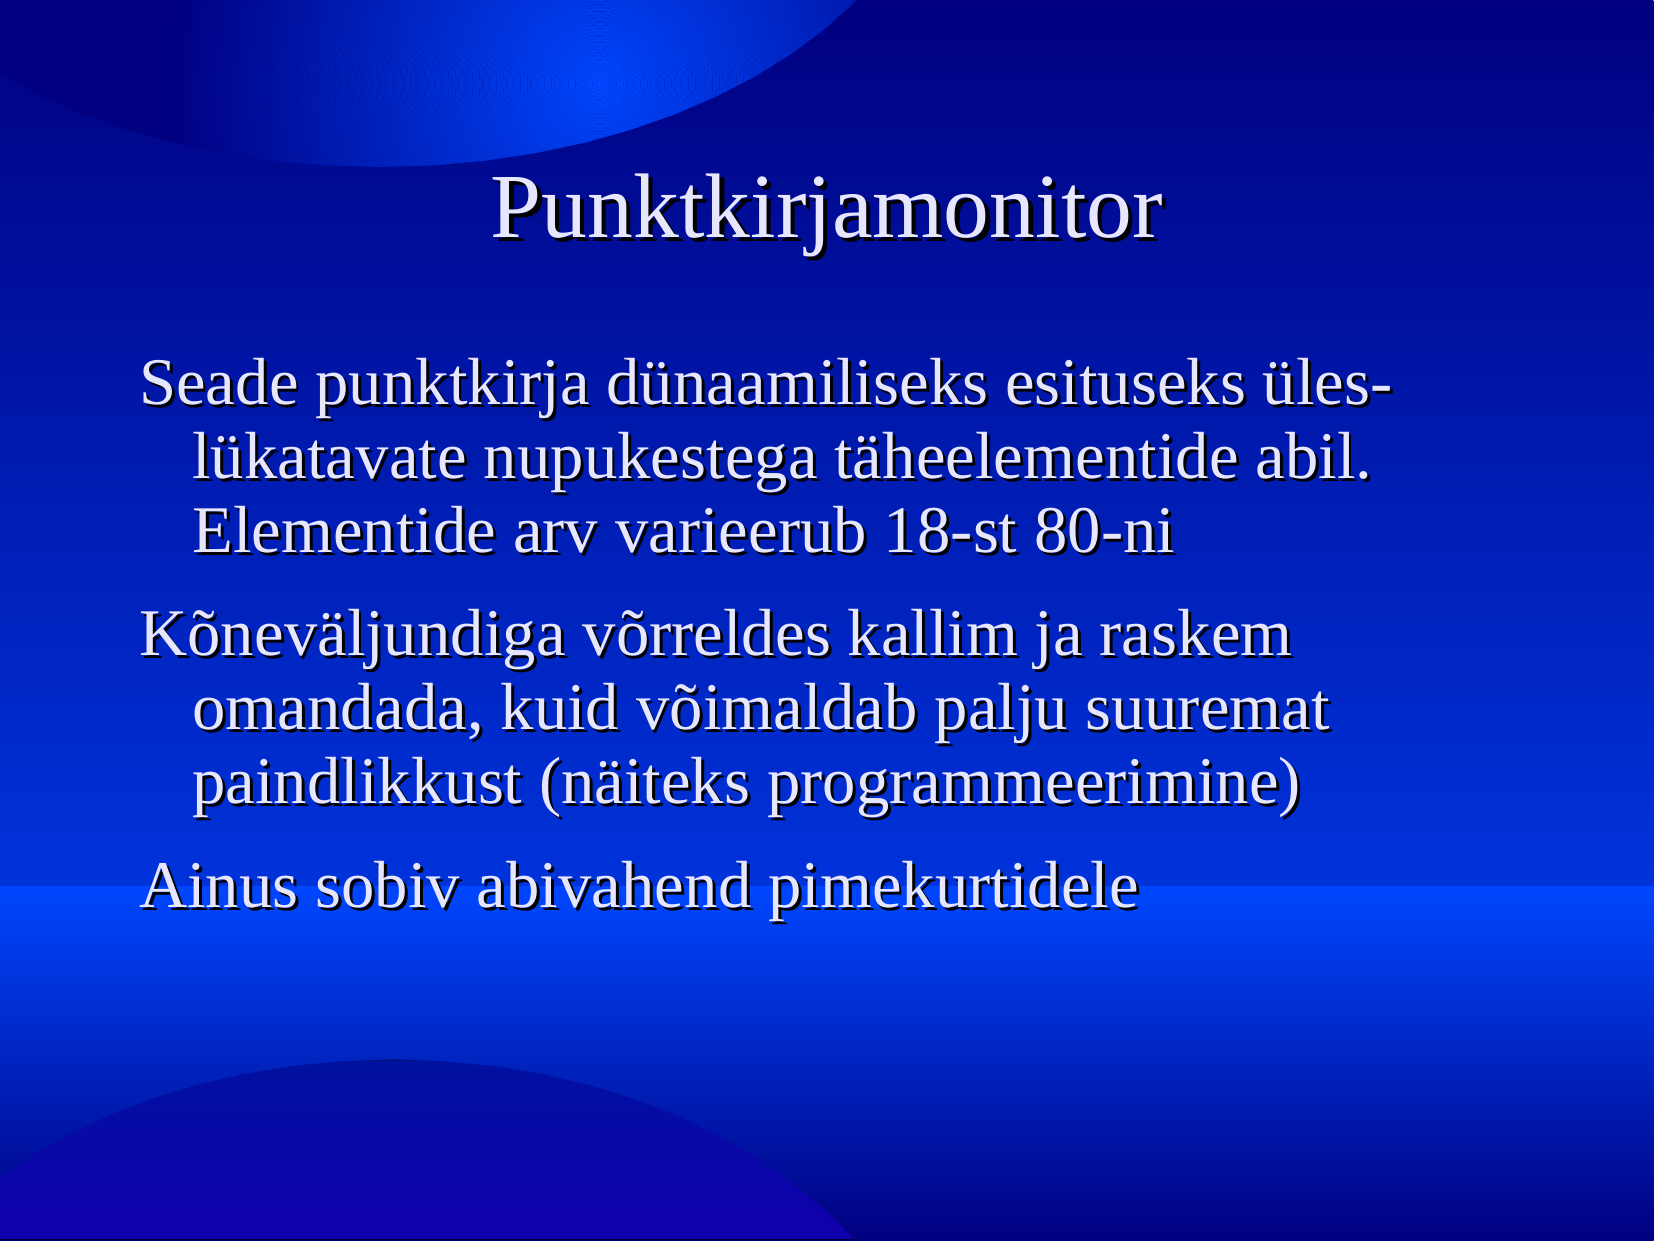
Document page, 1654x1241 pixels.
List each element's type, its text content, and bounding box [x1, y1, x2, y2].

title Punktkirjamonitor [121, 102, 1534, 311]
list Seade punktkirja dünaamiliseks esituseks üles-lükatavate nupukestega täheelementide abil. Elementide arv varieerub 18-st 80-ni Kõneväljundiga võrreldes kallim ja raskem omandada, kuid võimaldab palju suuremat paindlikkust (näiteks programmeerimine) Ainus sobiv abivahend pimekurtidele [121, 344, 1534, 1127]
